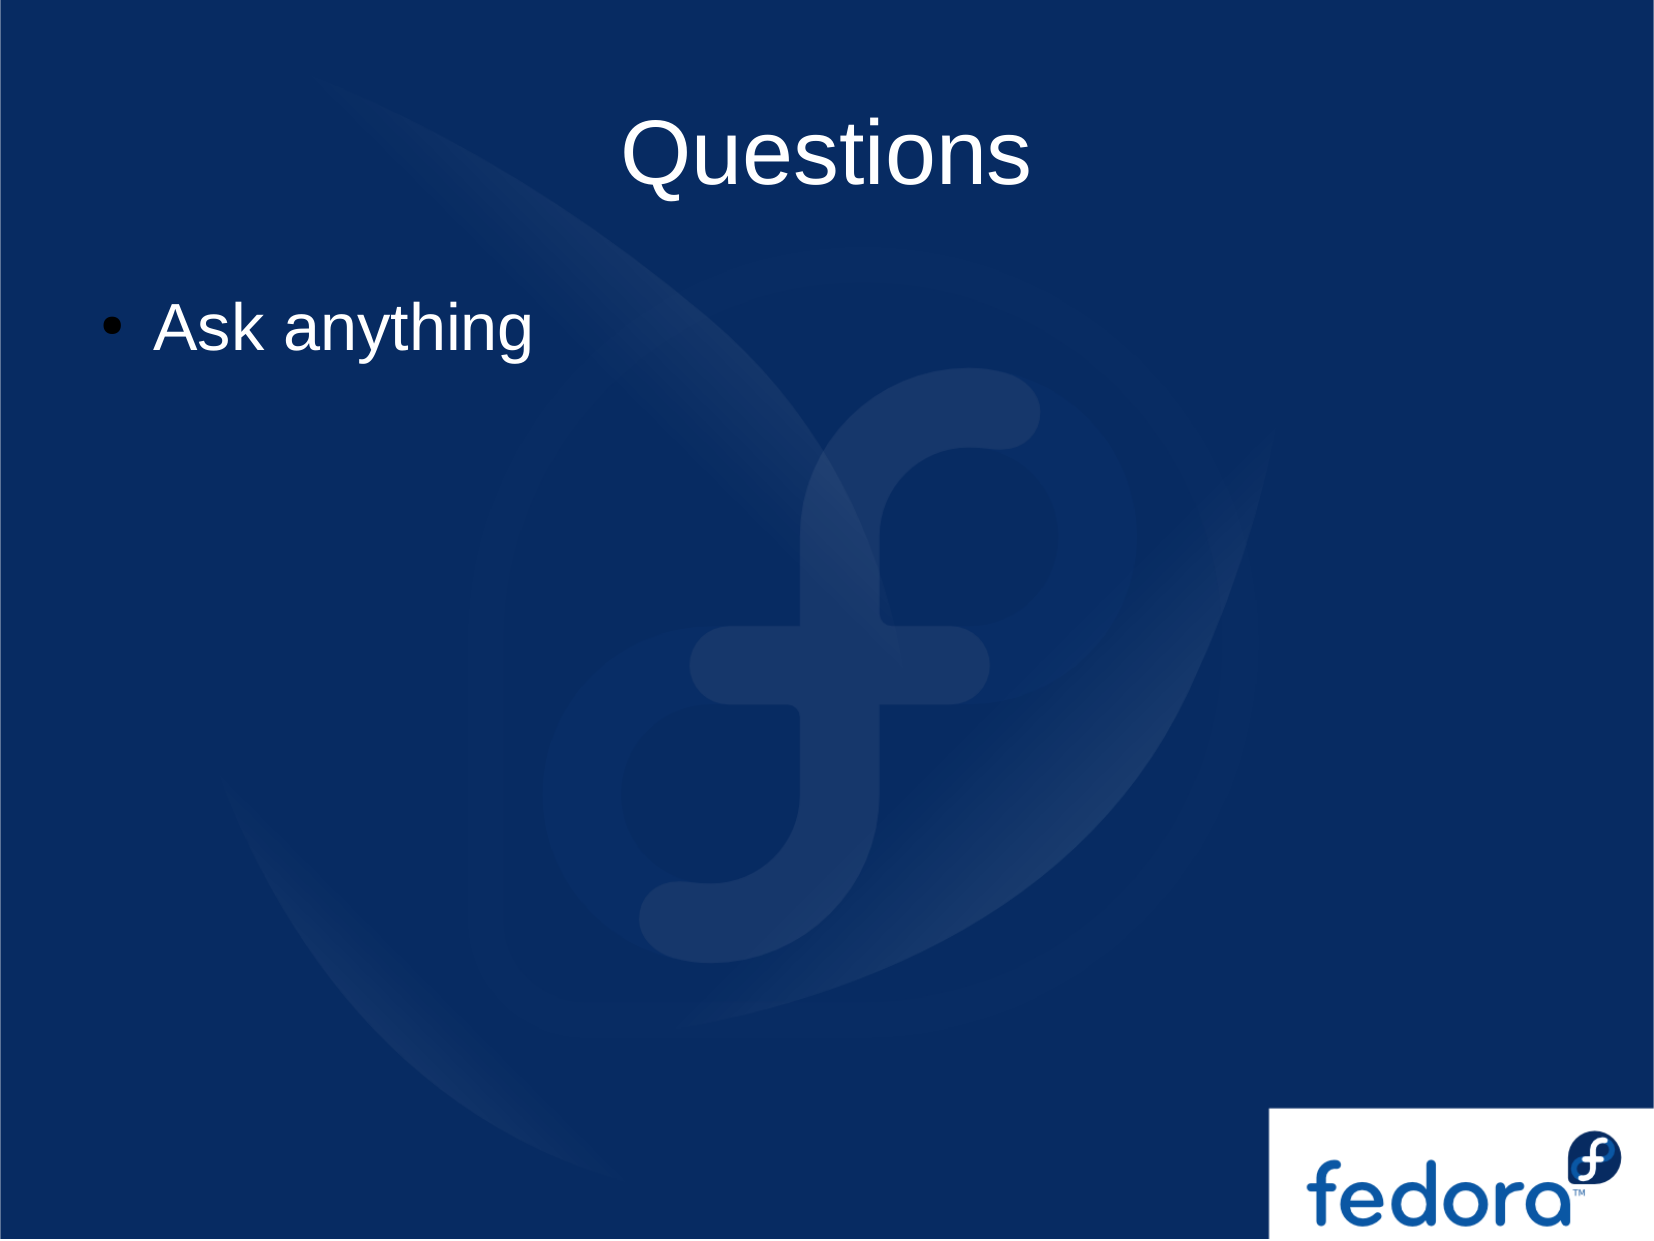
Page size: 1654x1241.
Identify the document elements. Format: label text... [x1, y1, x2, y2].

title Questions [82, 56, 1571, 250]
picture [0, 0, 1654, 1239]
list Ask anything [82, 290, 1571, 1094]
